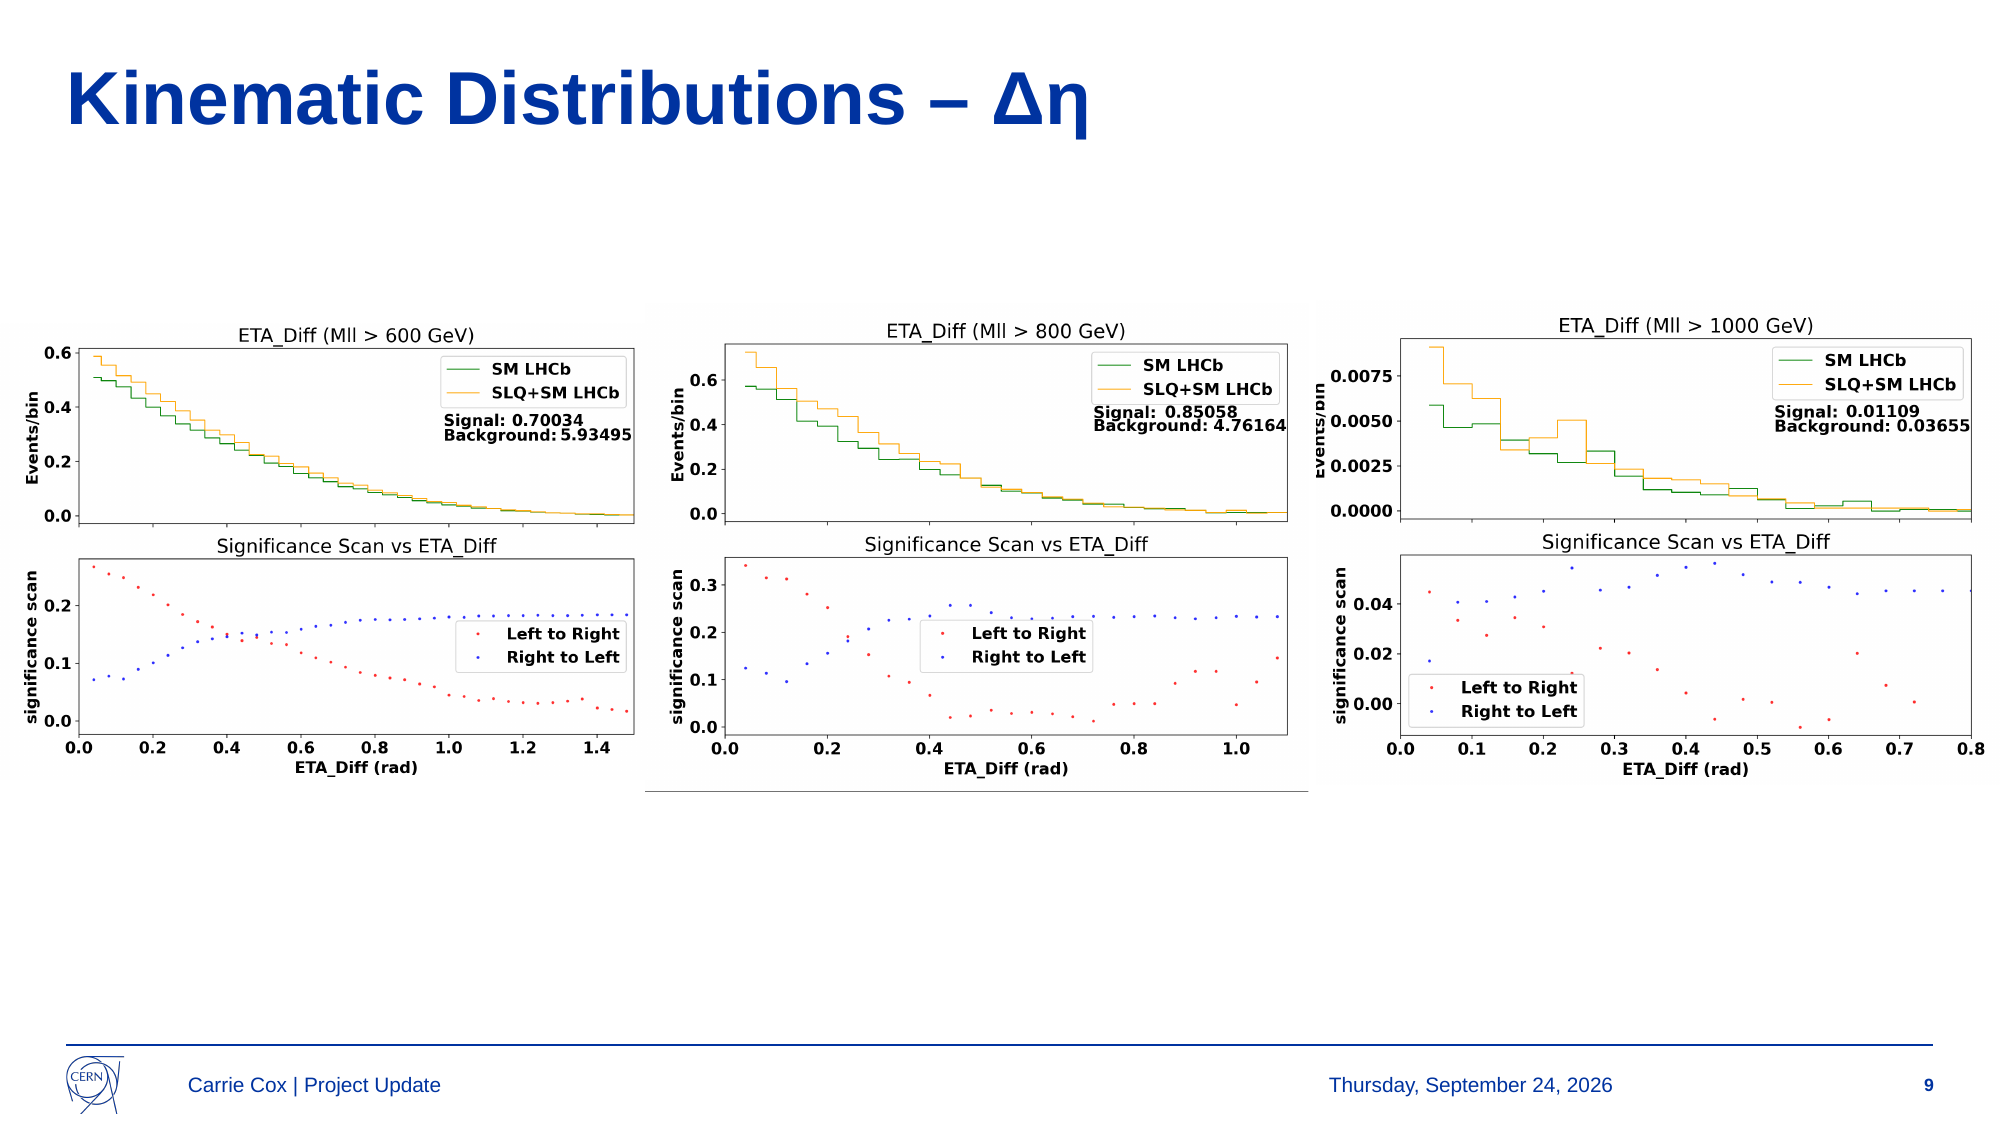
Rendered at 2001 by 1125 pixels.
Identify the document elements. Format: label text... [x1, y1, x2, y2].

slide_number Friday, July 28, 2023 [1329, 1053, 1621, 1114]
picture [1316, 299, 2001, 785]
slide_number <number> [1822, 1053, 1934, 1114]
footer Carrie Cox | Project Update [187, 1053, 1302, 1114]
title Kinematic Distributions – Δη [66, 59, 1934, 238]
picture [0, 303, 1309, 798]
